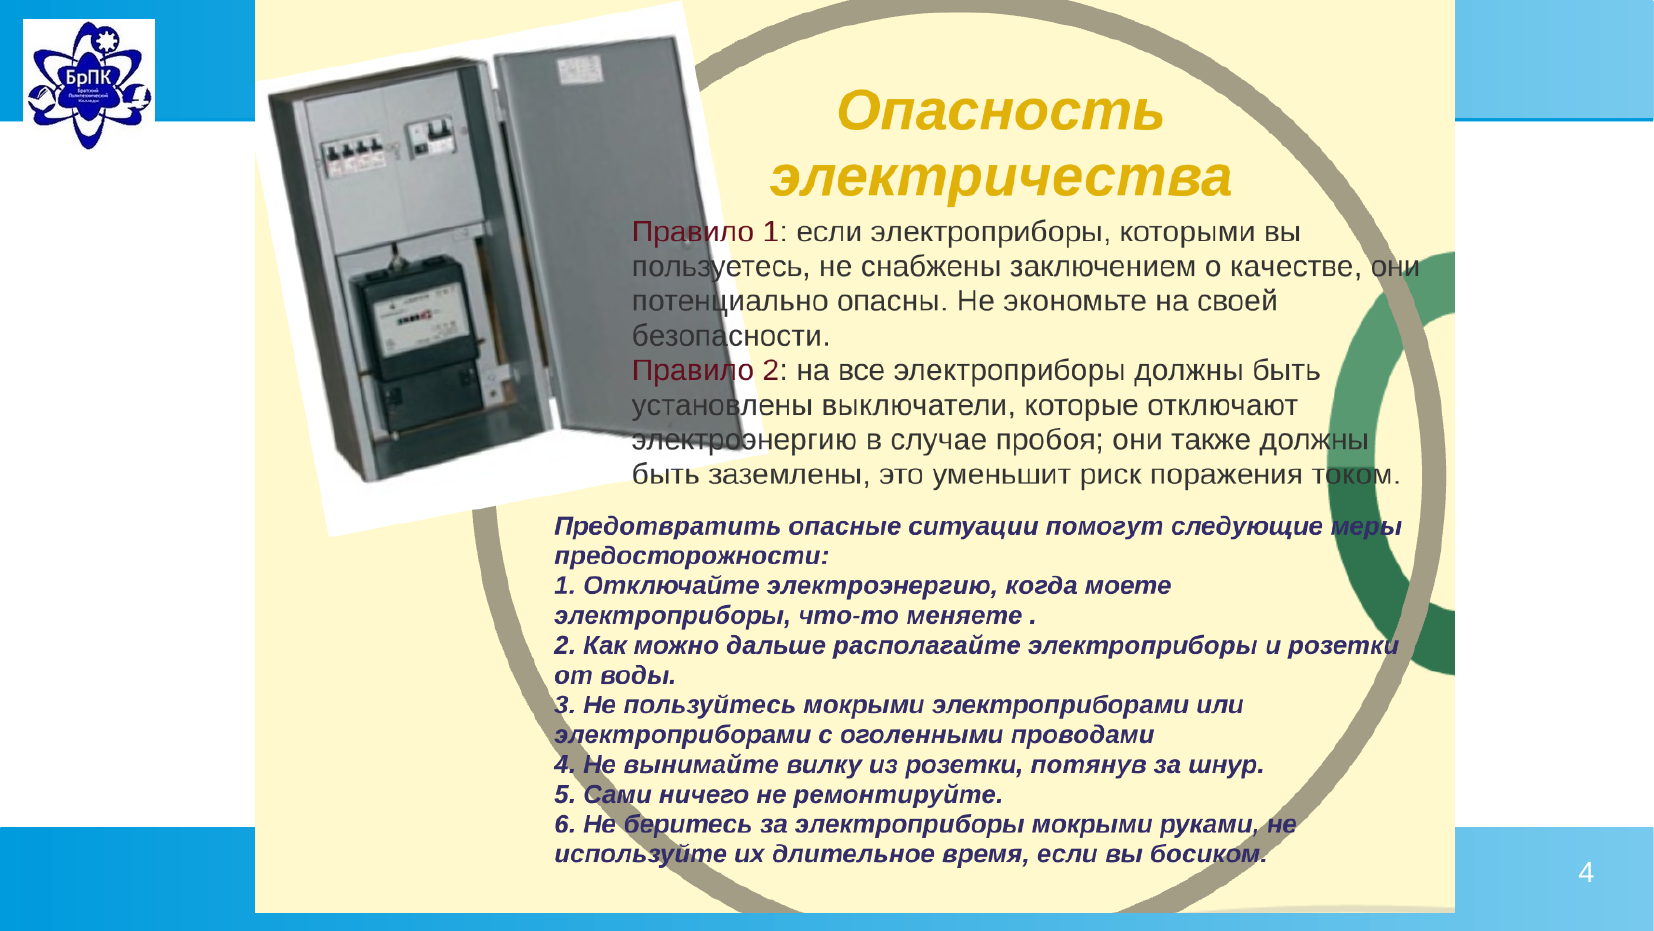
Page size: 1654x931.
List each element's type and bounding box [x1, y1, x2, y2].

picture [23, 20, 155, 151]
picture [255, 0, 1455, 913]
